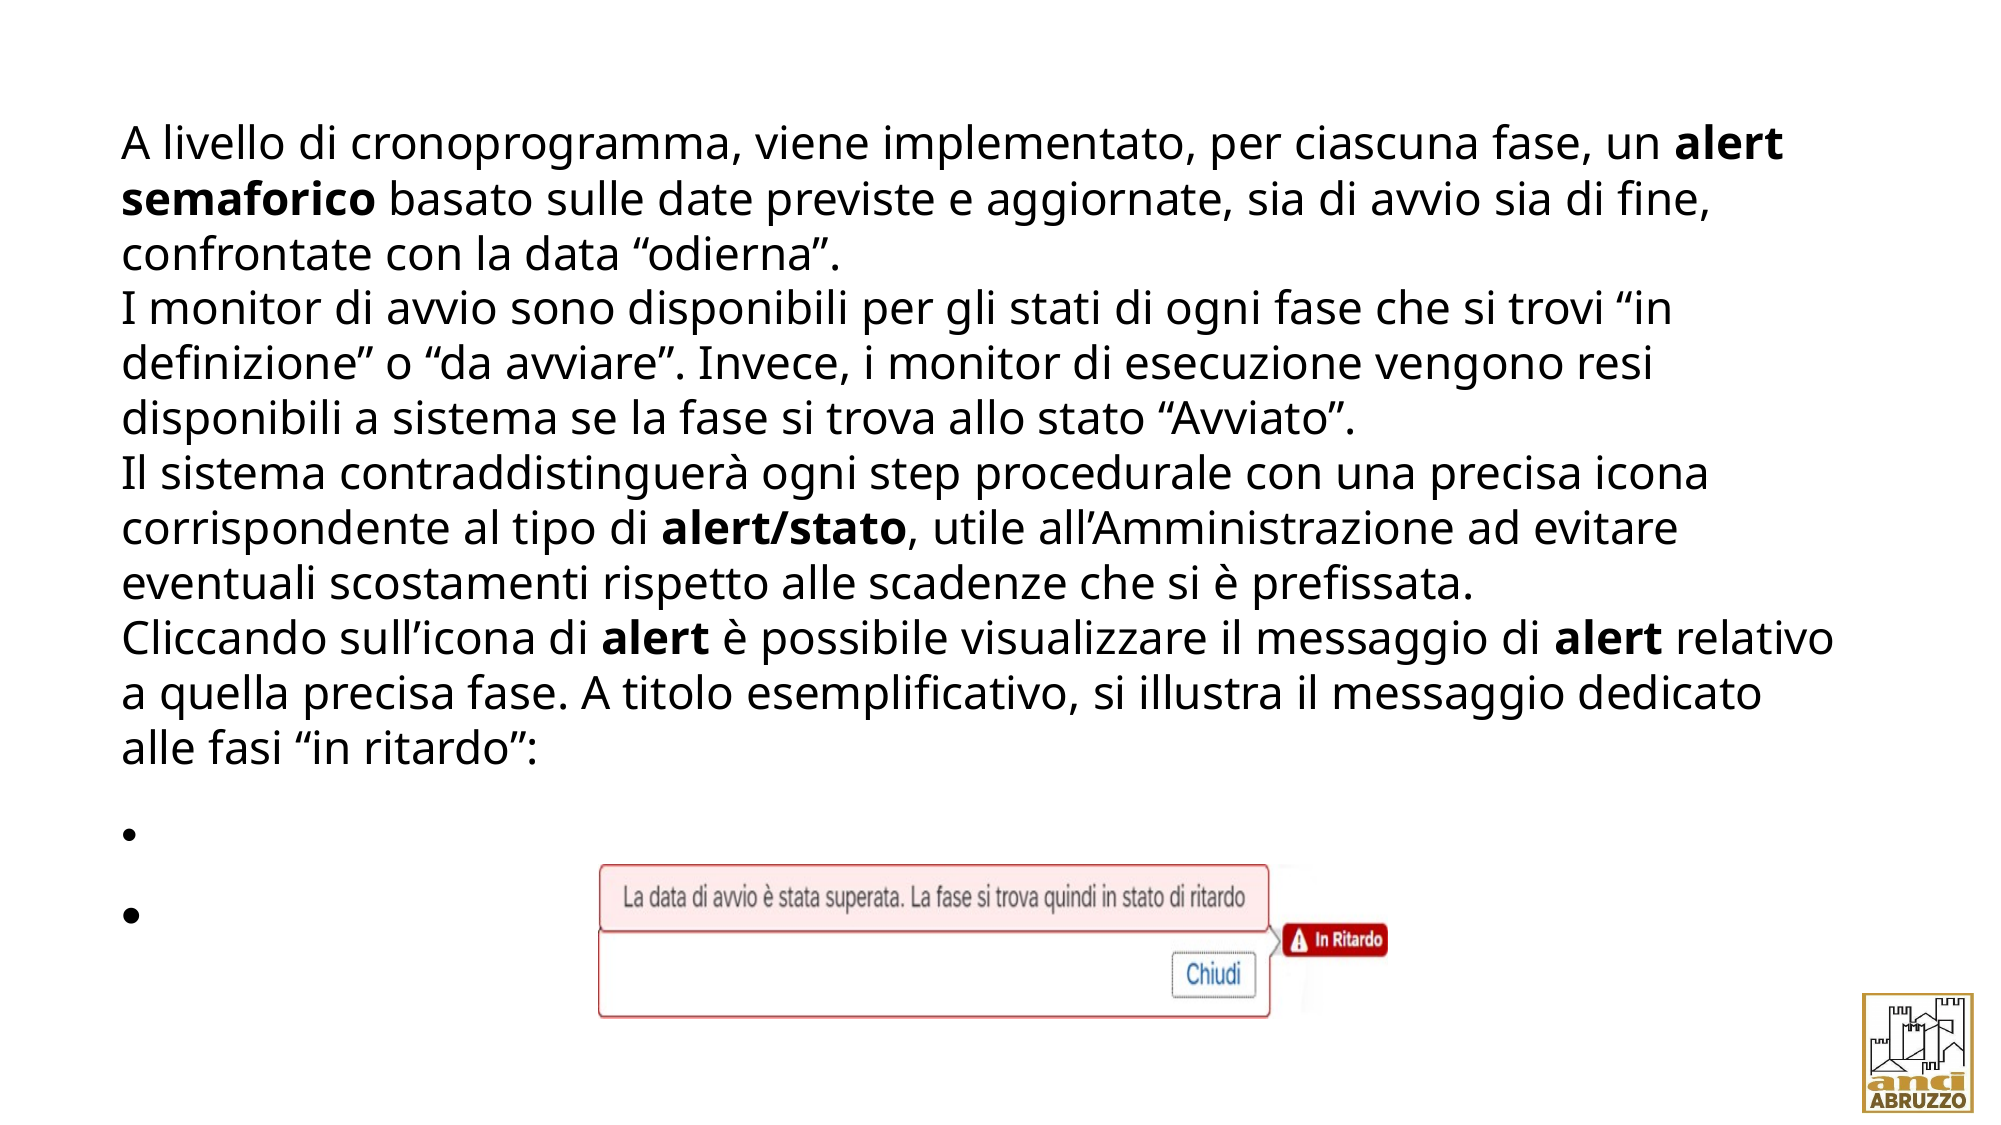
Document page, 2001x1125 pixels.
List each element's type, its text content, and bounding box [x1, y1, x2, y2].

picture [598, 864, 1388, 1019]
list A livello di cronoprogramma, viene implementato, per ciascuna fase, un alert semaforico basato sulle date previste e aggiornate, sia di avvio sia di fine, confrontate con la data “odierna”. I monitor di avvio sono disponibili per gli stati di ogni fase che si trovi “in definizione” o “da avviare”. Invece, i monitor di esecuzione vengono resi disponibili a sistema se la fase si trova allo stato “Avviato”. Il sistema contraddistinguerà ogni step procedurale con una precisa icona corrispondente al tipo di alert/stato, utile all’Amministrazione ad evitare eventuali scostamenti rispetto alle scadenze che si è prefissata. Cliccando sull’icona di alert è possibile visualizzare il messaggio di alert relativo a quella precisa fase. A titolo esemplificativo, si illustra il messaggio dedicato alle fasi “in ritardo”: [106, 106, 1863, 1046]
